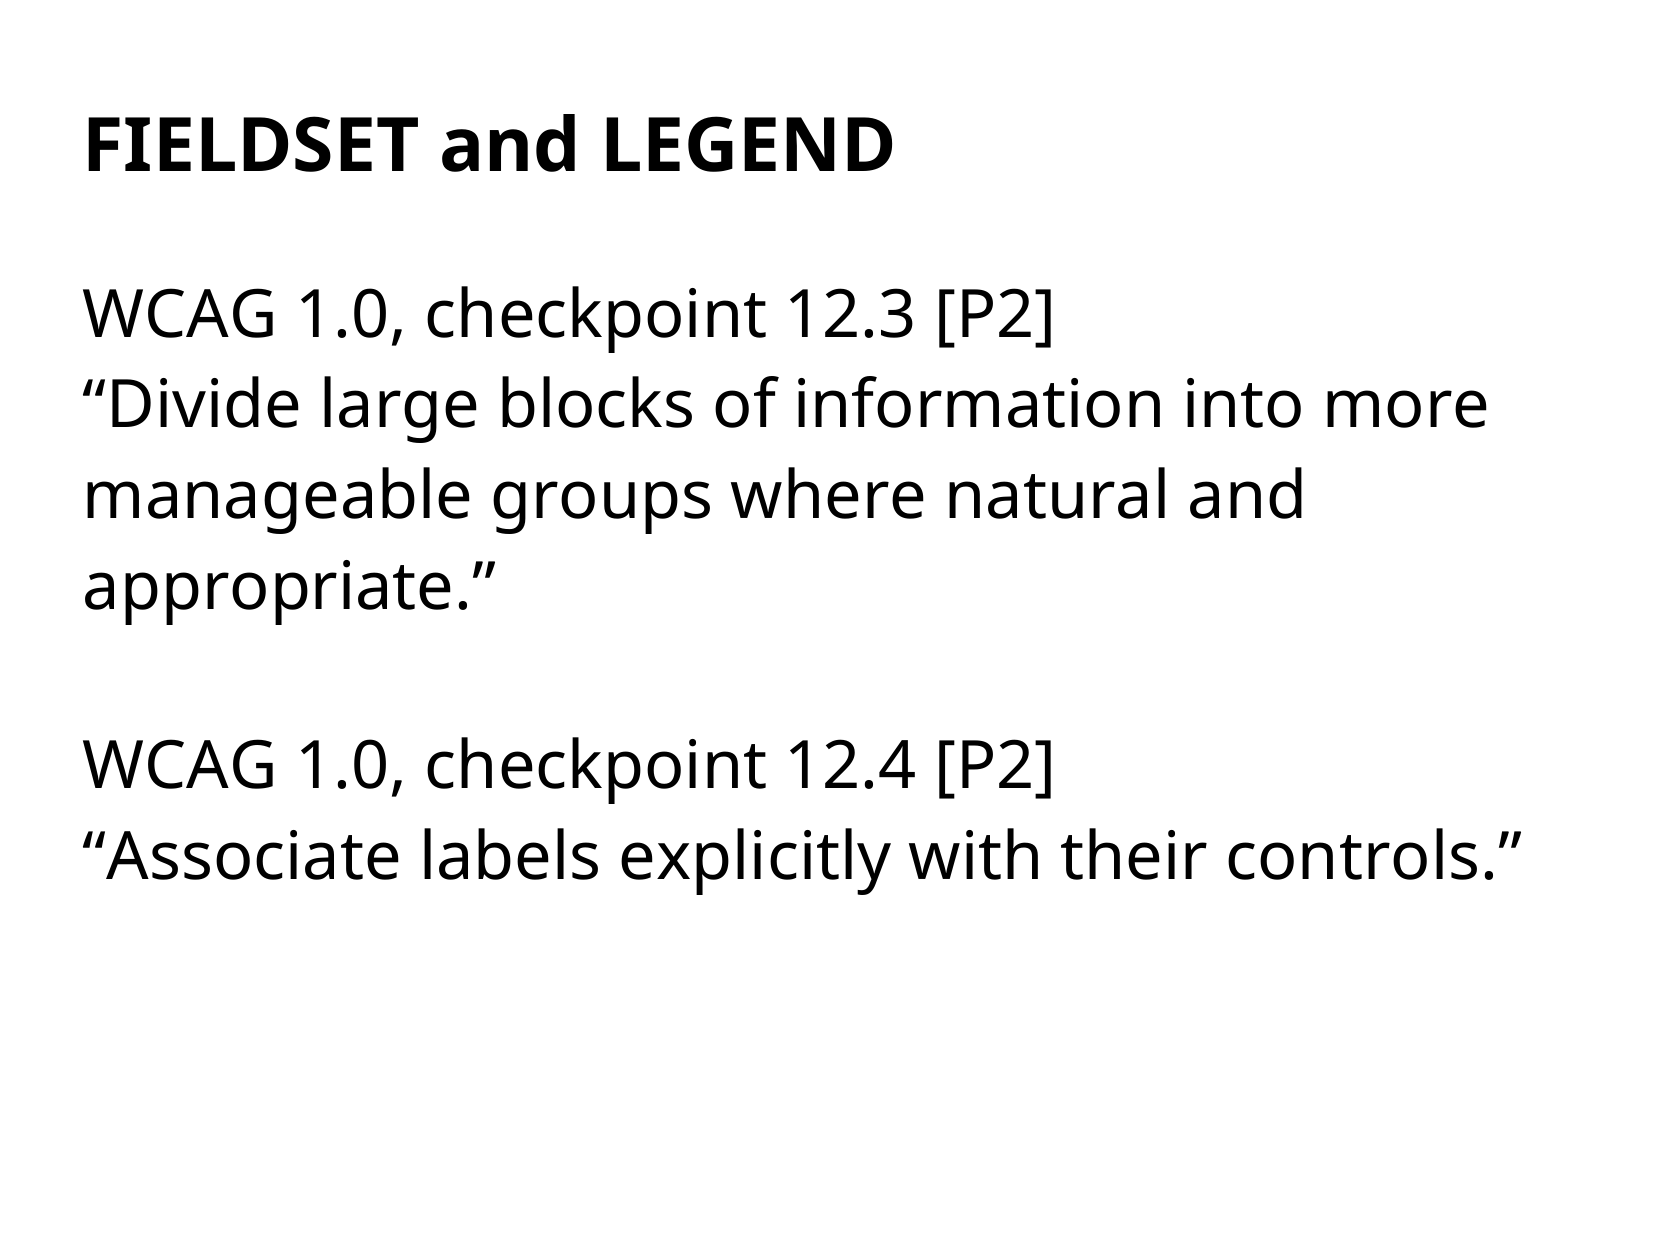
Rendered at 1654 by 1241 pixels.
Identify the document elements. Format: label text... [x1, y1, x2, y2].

list WCAG 1.0, checkpoint 12.3 [P2] “Divide large blocks of information into more manageable groups where natural and appropriate.” WCAG 1.0, checkpoint 12.4 [P2] “Associate labels explicitly with their controls.” [82, 265, 1571, 1137]
title FIELDSET and LEGEND [82, 86, 1571, 200]
